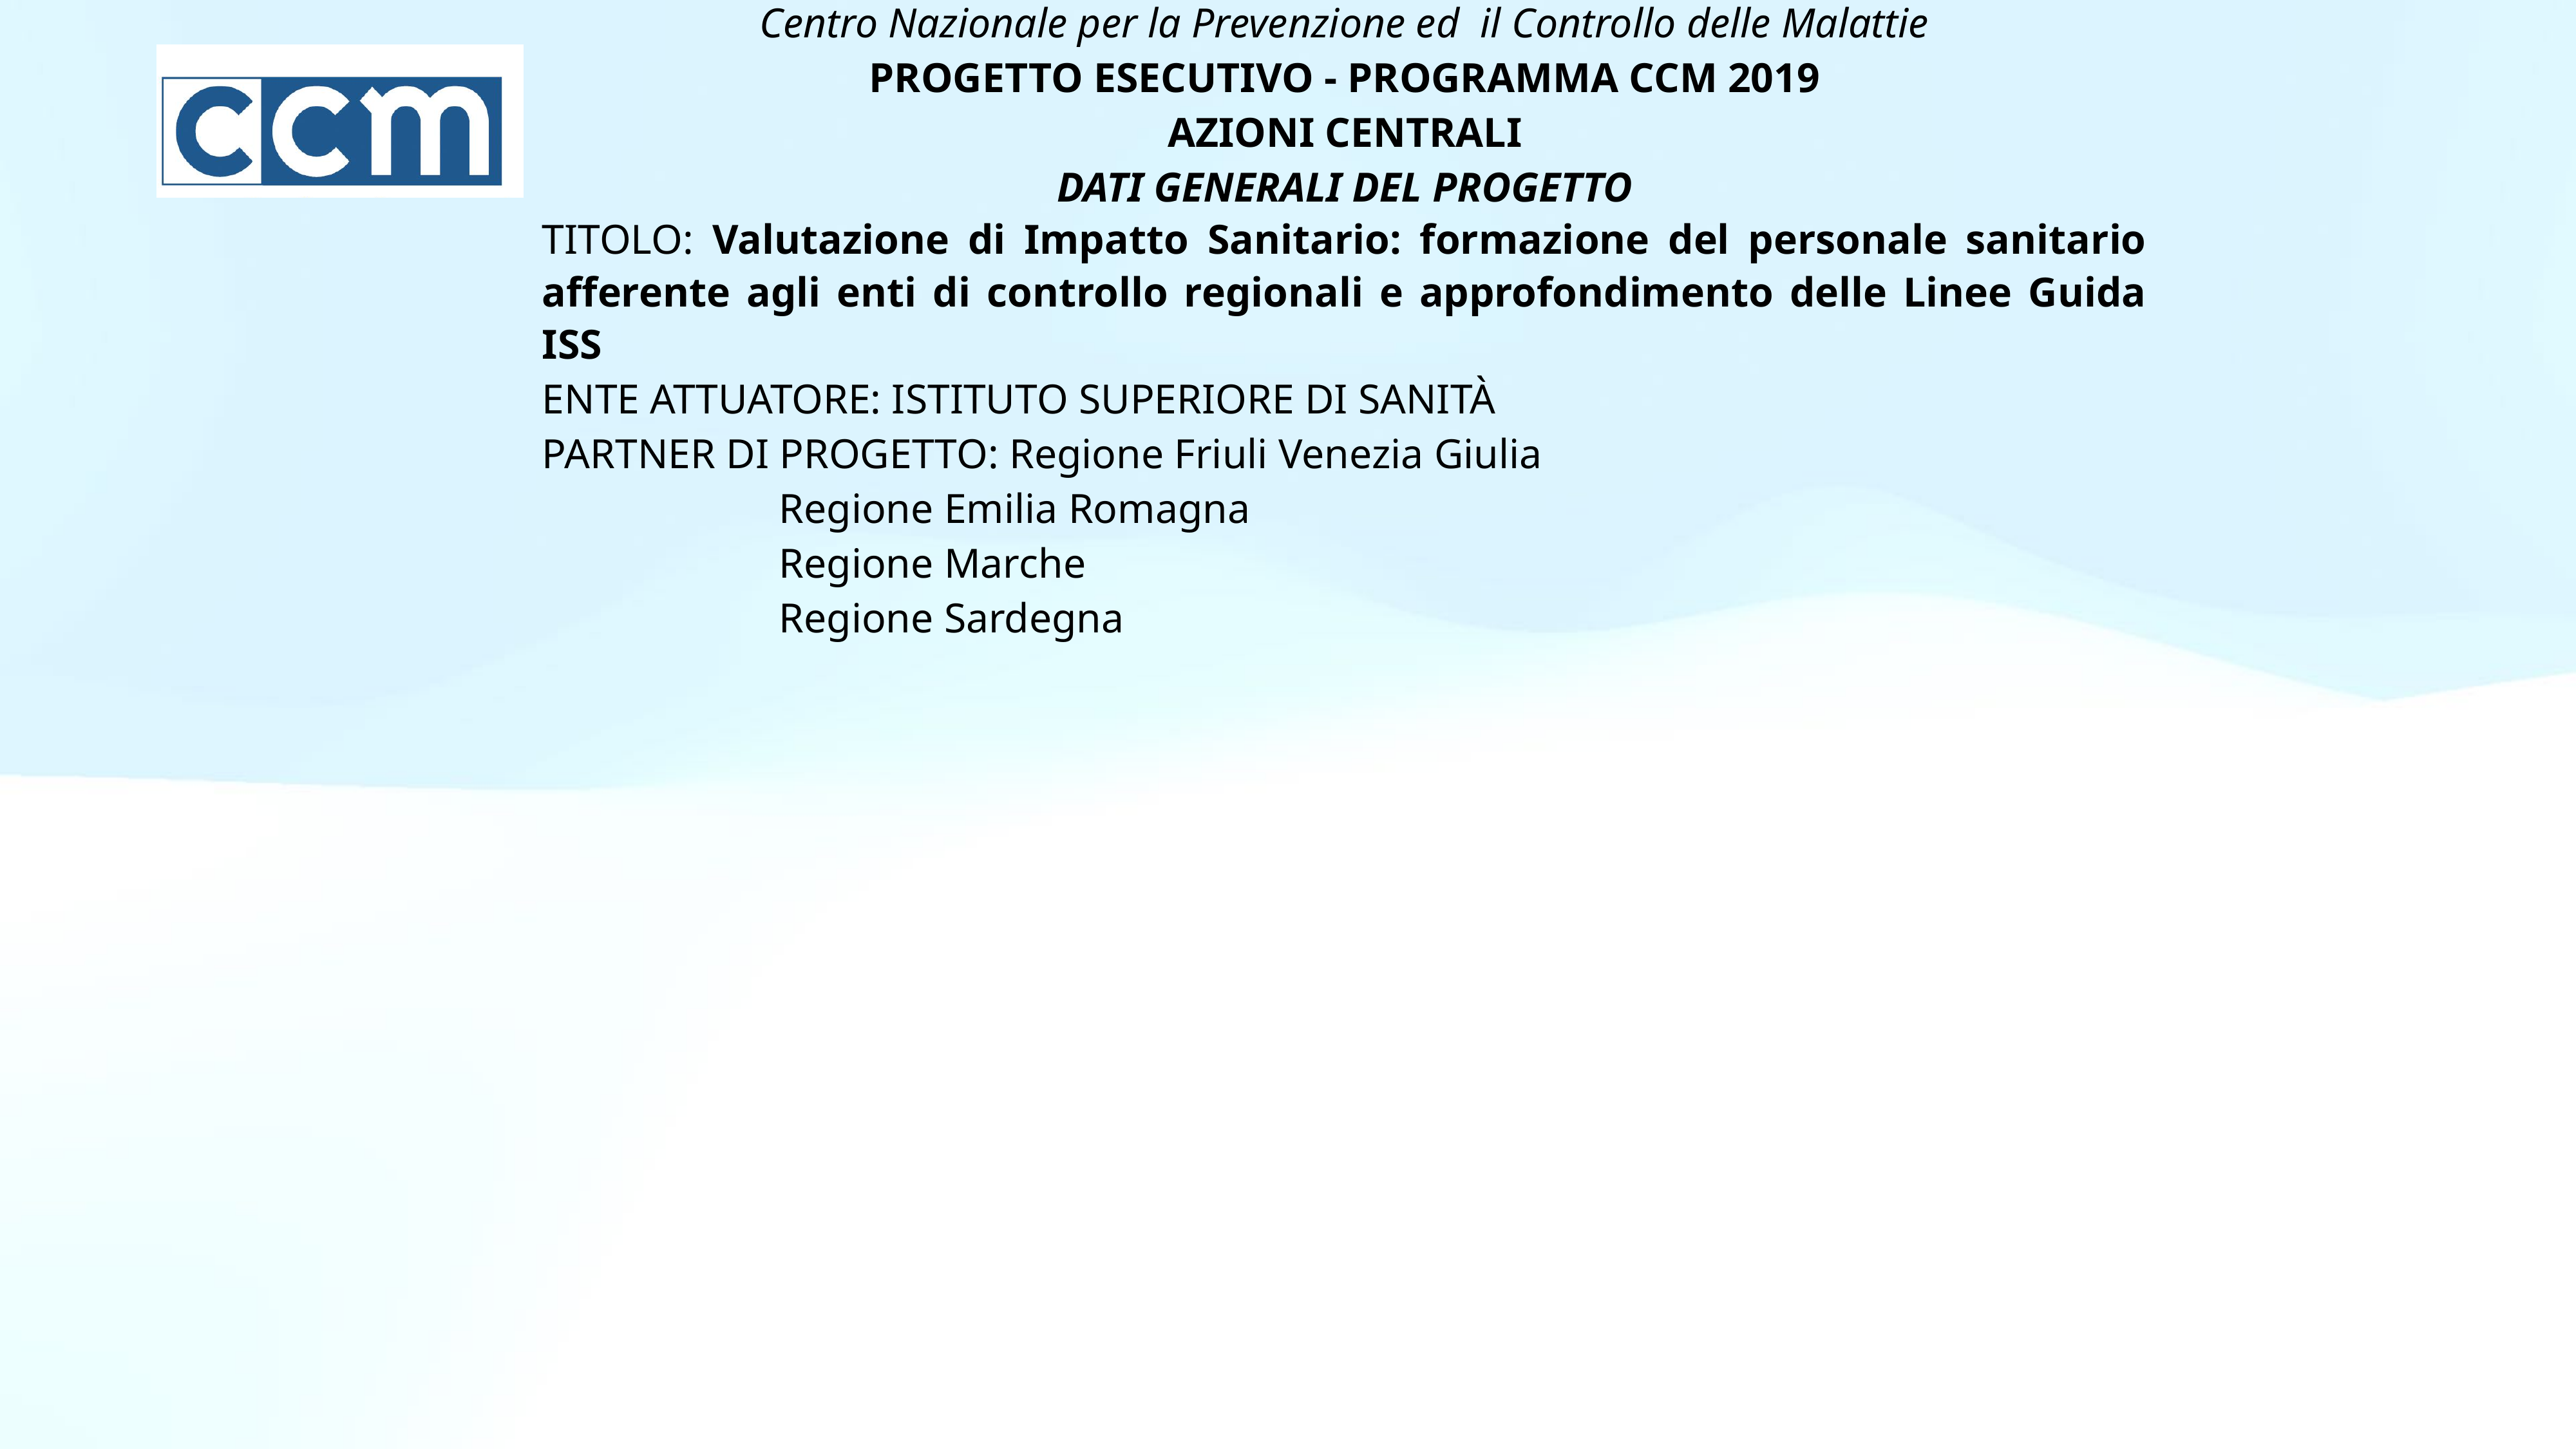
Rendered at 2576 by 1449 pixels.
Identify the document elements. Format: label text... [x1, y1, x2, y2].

text_box Centro Nazionale per la Prevenzione ed il Controllo delle Malattie PROGETTO ESECUTIVO - PROGRAMMA CCM 2019 AZIONI CENTRALI DATI GENERALI DEL PROGETTO TITOLO: Valutazione di Impatto Sanitario: formazione del personale sanitario afferente agli enti di controllo regionali e approfondimento delle Linee Guida ISS ENTE ATTUATORE: ISTITUTO SUPERIORE DI SANITÀ PARTNER DI PROGETTO: Regione Friuli Venezia Giulia Regione Emilia Romagna Regione Marche Regione Sardegna [533, 0, 2158, 1290]
picture [0, 0, 2576, 1449]
